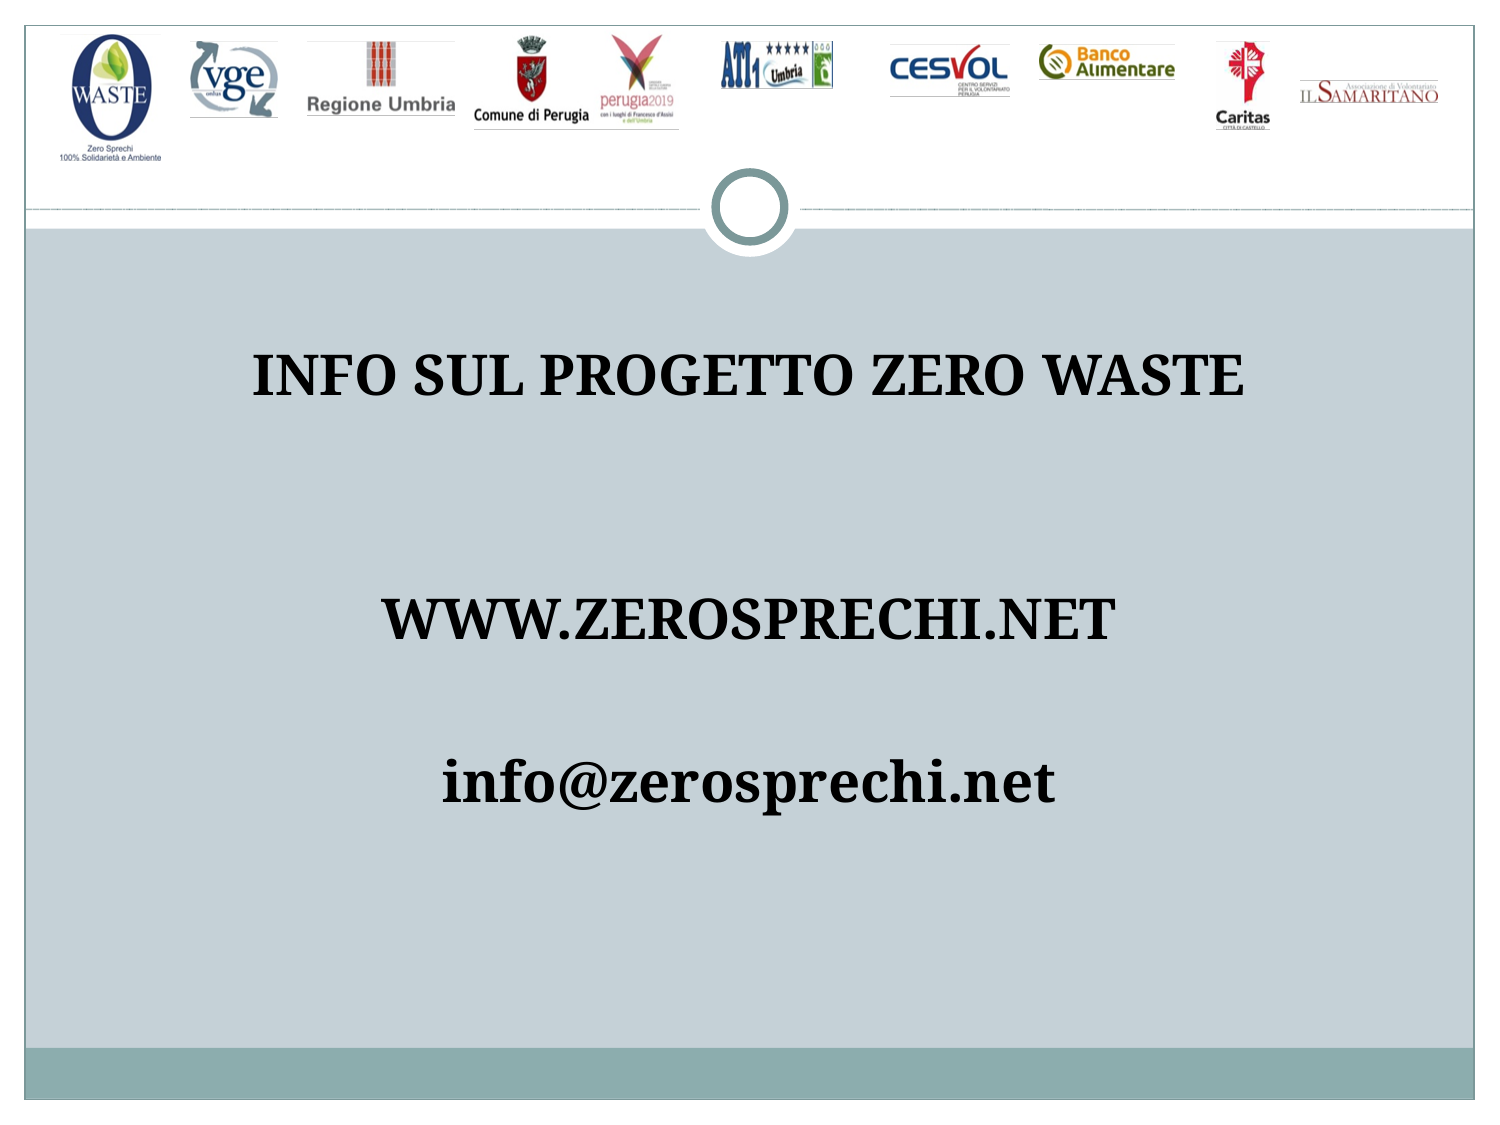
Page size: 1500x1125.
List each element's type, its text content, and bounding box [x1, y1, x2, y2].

picture [50, 30, 1450, 179]
list INFO SUL PROGETTO ZERO WASTE WWW.ZEROSPRECHI.NET info@zerosprechi.net [49, 249, 1449, 1004]
title [49, 0, 1449, 162]
